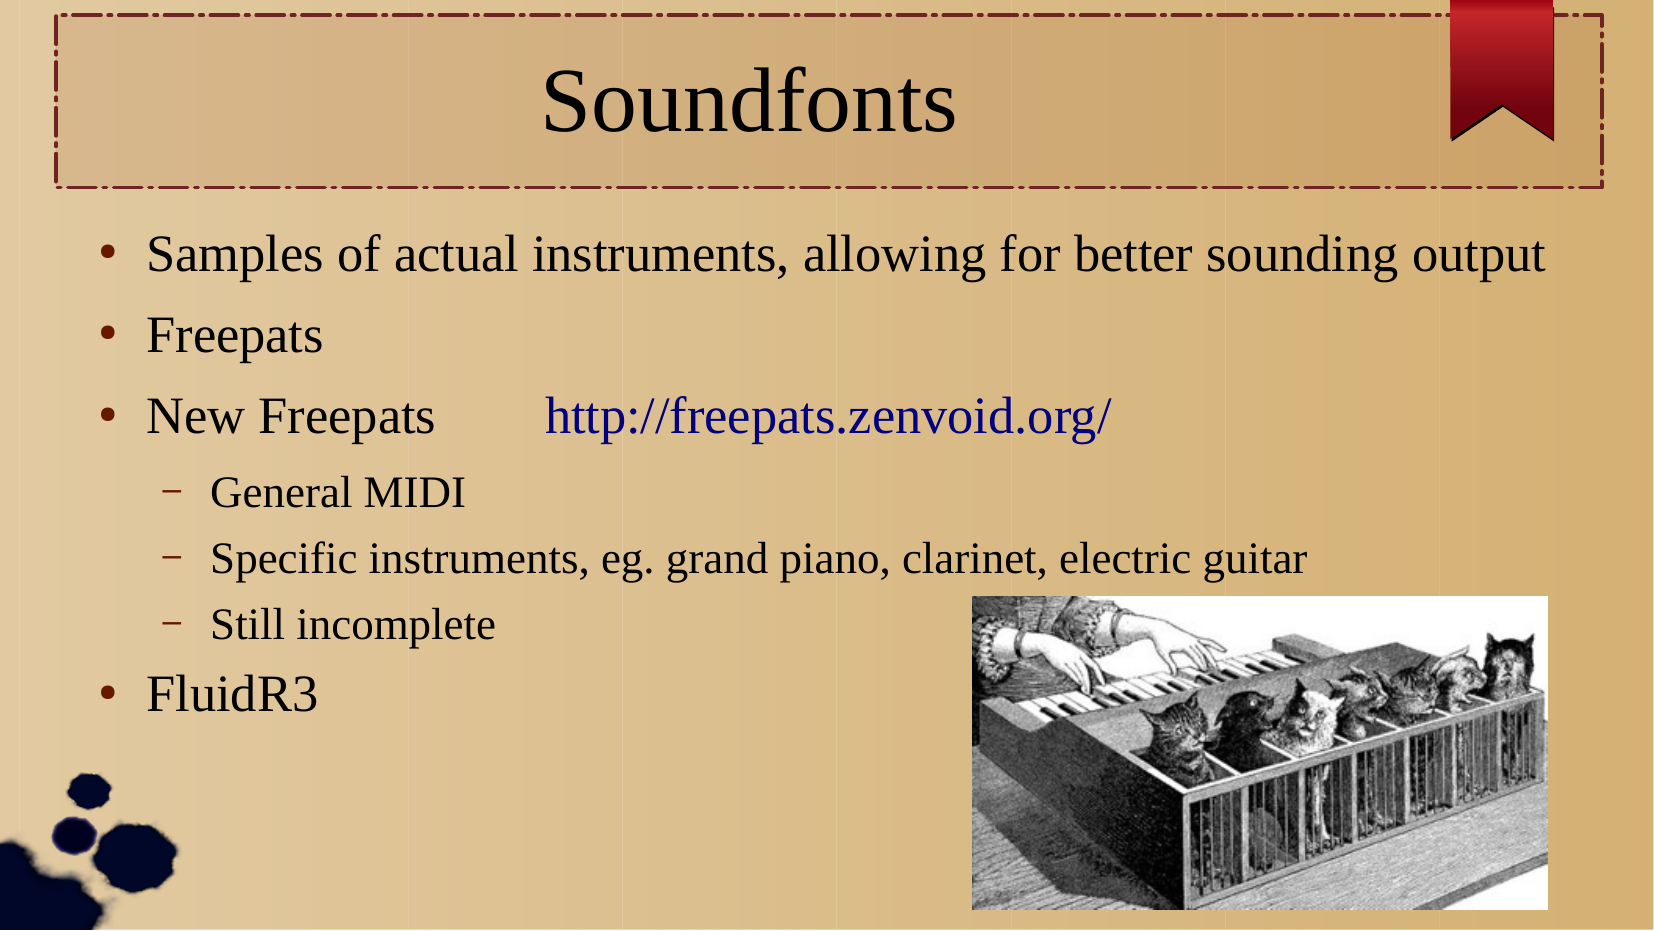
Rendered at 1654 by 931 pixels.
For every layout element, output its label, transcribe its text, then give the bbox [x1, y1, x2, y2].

list Samples of actual instruments, allowing for better sounding output Freepats New Freepats http://freepats.zenvoid.org/ General MIDI Specific instruments, eg. grand piano, clarinet, electric guitar Still incomplete FluidR3 [82, 224, 1571, 764]
picture [972, 596, 1548, 910]
title Soundfonts [59, 11, 1441, 189]
